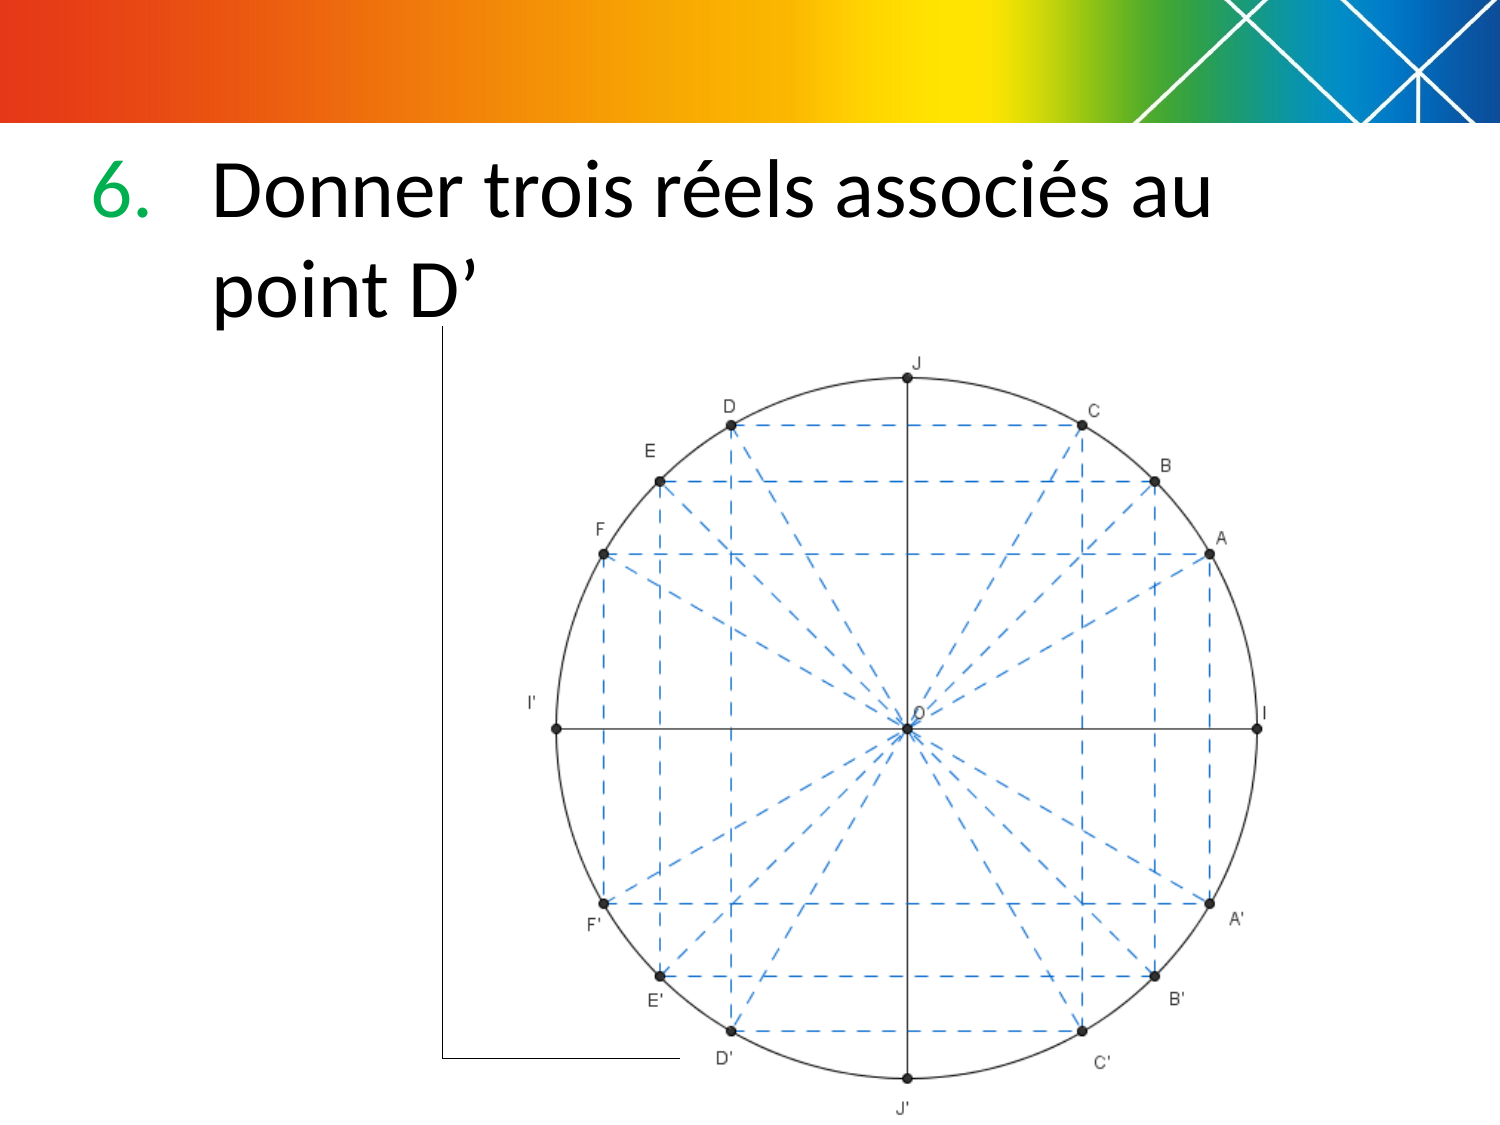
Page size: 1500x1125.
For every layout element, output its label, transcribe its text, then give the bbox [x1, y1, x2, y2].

title Donner trois réels associés au point D’ [75, 126, 1426, 342]
picture [1340, 0, 1500, 123]
picture [513, 346, 1282, 1125]
picture [0, 0, 1359, 123]
